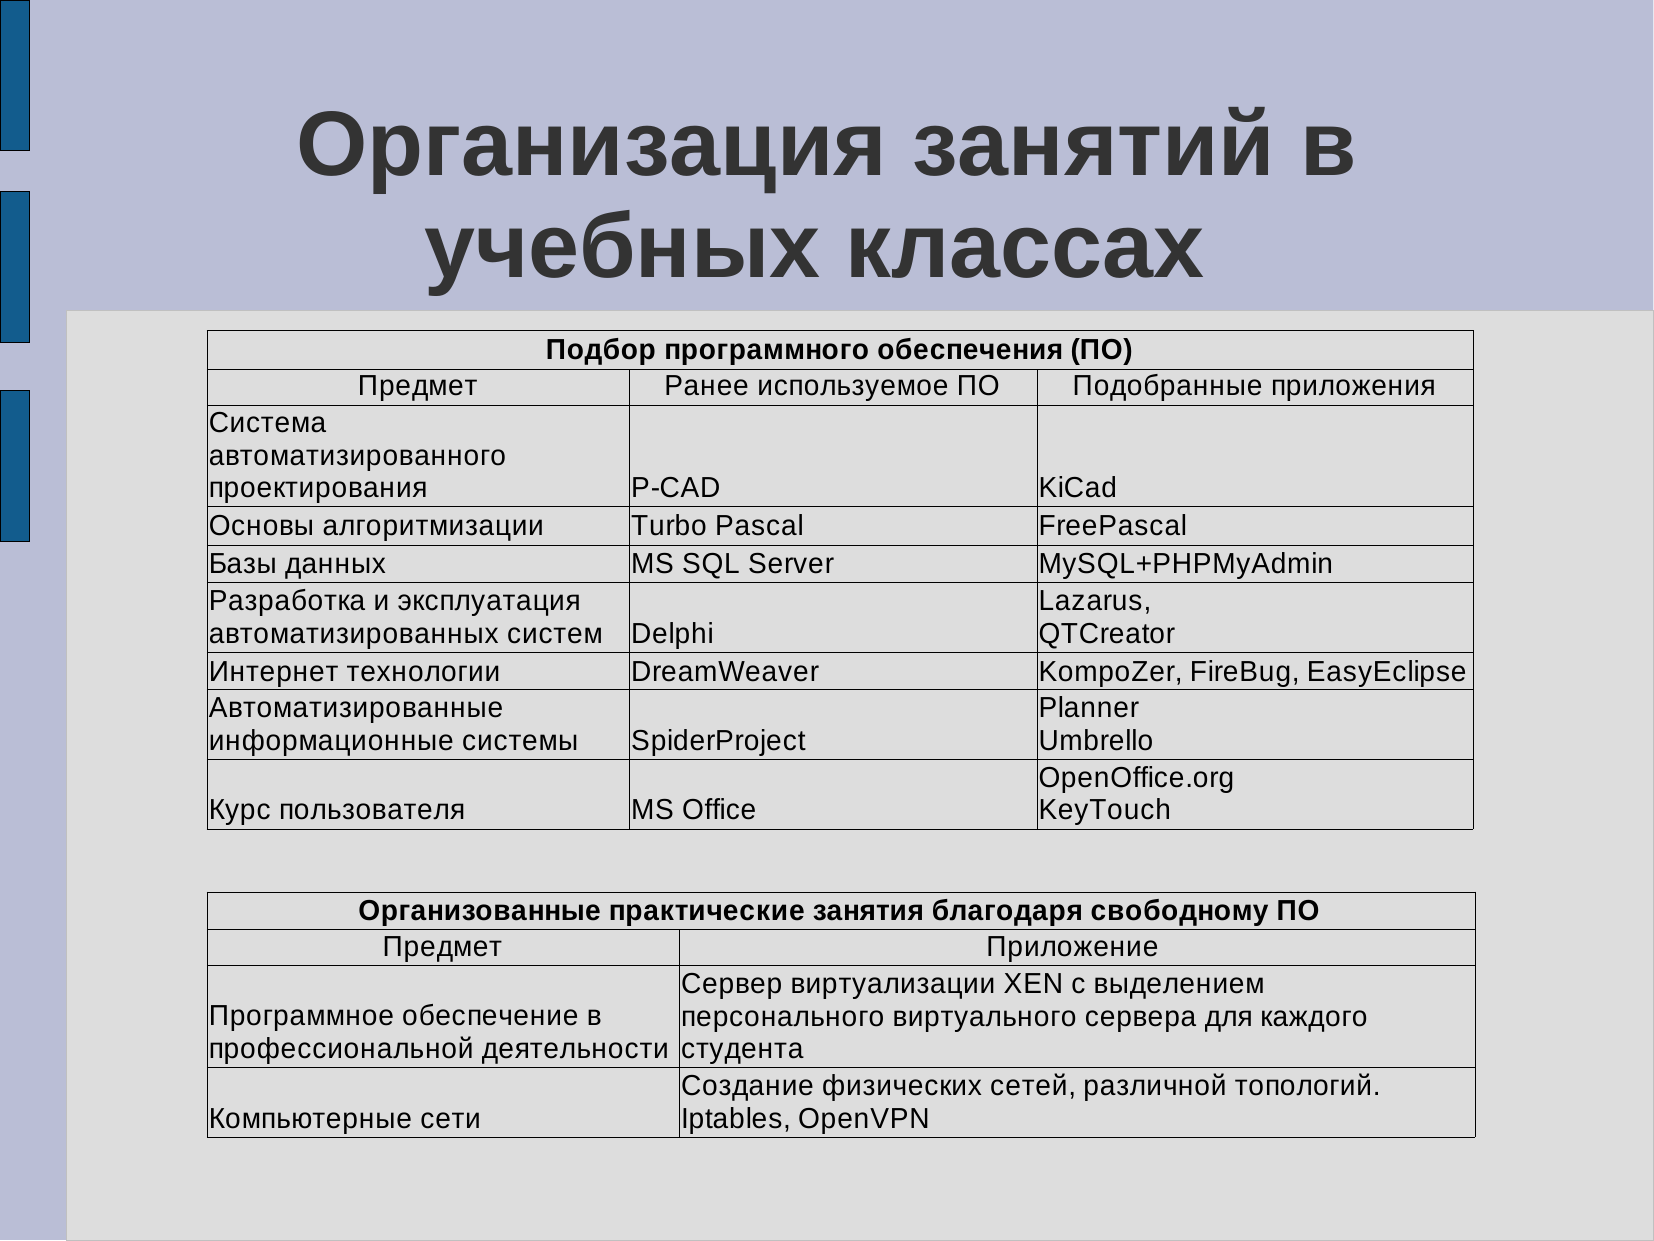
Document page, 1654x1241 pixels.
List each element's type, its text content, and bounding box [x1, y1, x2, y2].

title Организация занятий в учебных классах [121, 91, 1534, 299]
chart [206, 330, 1477, 1140]
